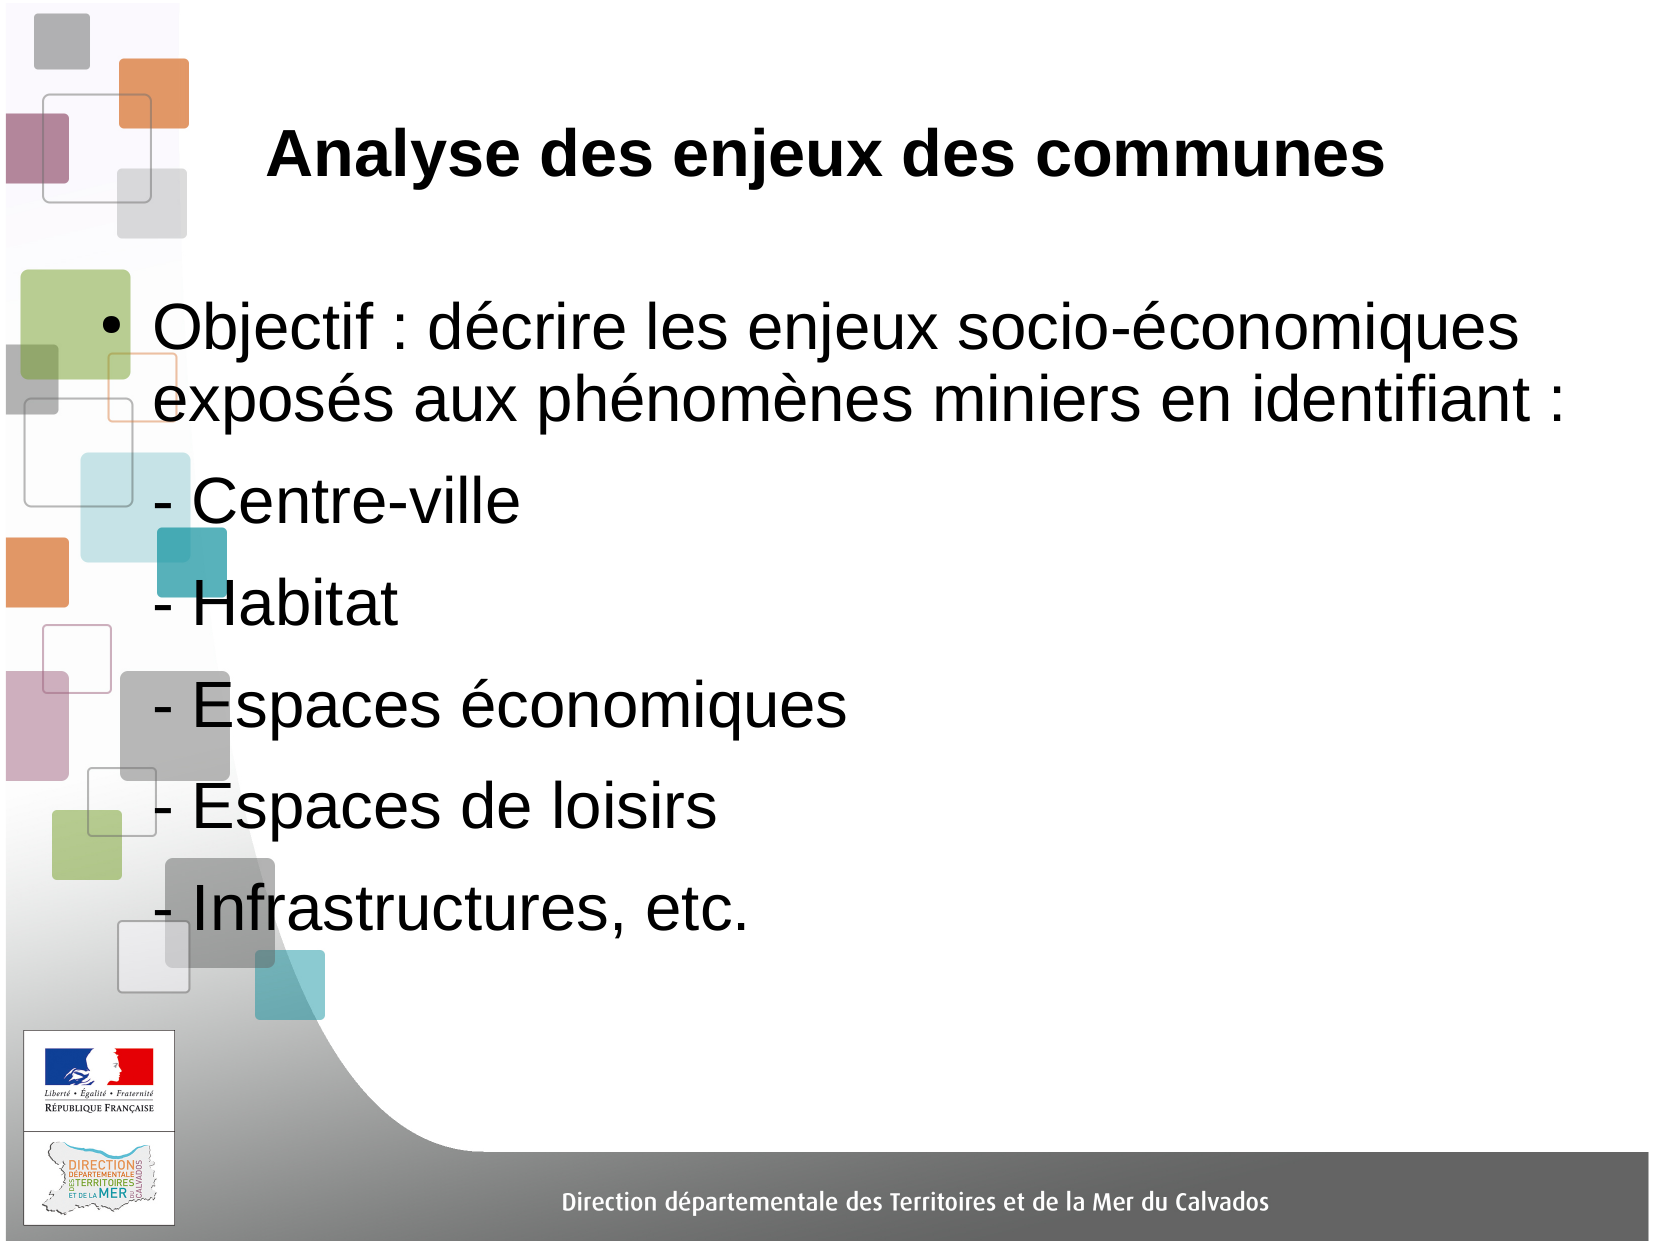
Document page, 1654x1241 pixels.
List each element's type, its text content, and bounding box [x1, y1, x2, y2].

list Objectif : décrire les enjeux socio-économiques exposés aux phénomènes miniers en identifiant : - Centre-ville - Habitat - Espaces économiques - Espaces de loisirs - Infrastructures, etc. [82, 290, 1571, 1010]
title Analyse des enjeux des communes [82, 49, 1571, 257]
picture [5, 3, 1654, 1241]
